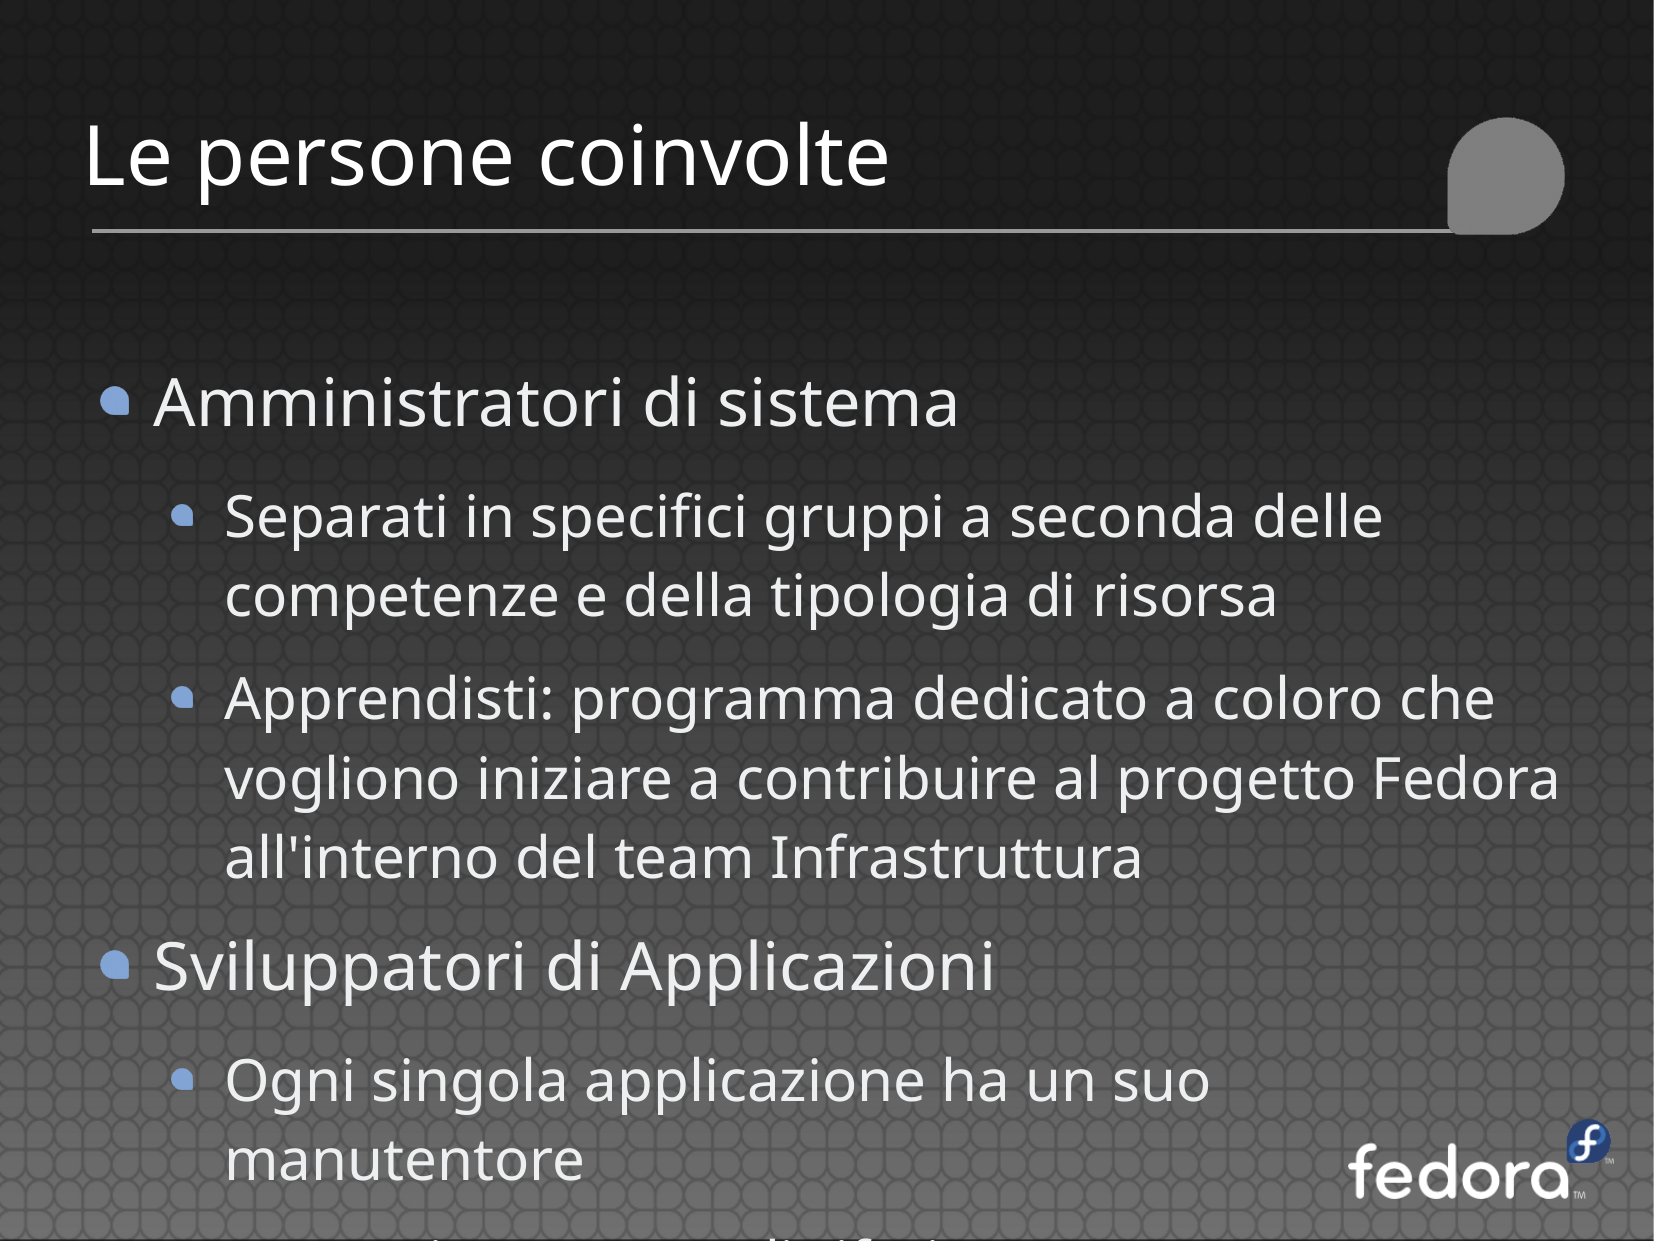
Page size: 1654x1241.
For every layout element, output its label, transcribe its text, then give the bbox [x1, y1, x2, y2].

title Le persone coinvolte [82, 49, 1571, 257]
list Amministratori di sistema Separati in specifici gruppi a seconda delle competenze e della tipologia di risorsa Apprendisti: programma dedicato a coloro che vogliono iniziare a contribuire al progetto Fedora all'interno del team Infrastruttura Sviluppatori di Applicazioni Ogni singola applicazione ha un suo manutentore Progetti Upstream di riferimento [82, 355, 1571, 1174]
picture [0, 0, 1654, 1241]
